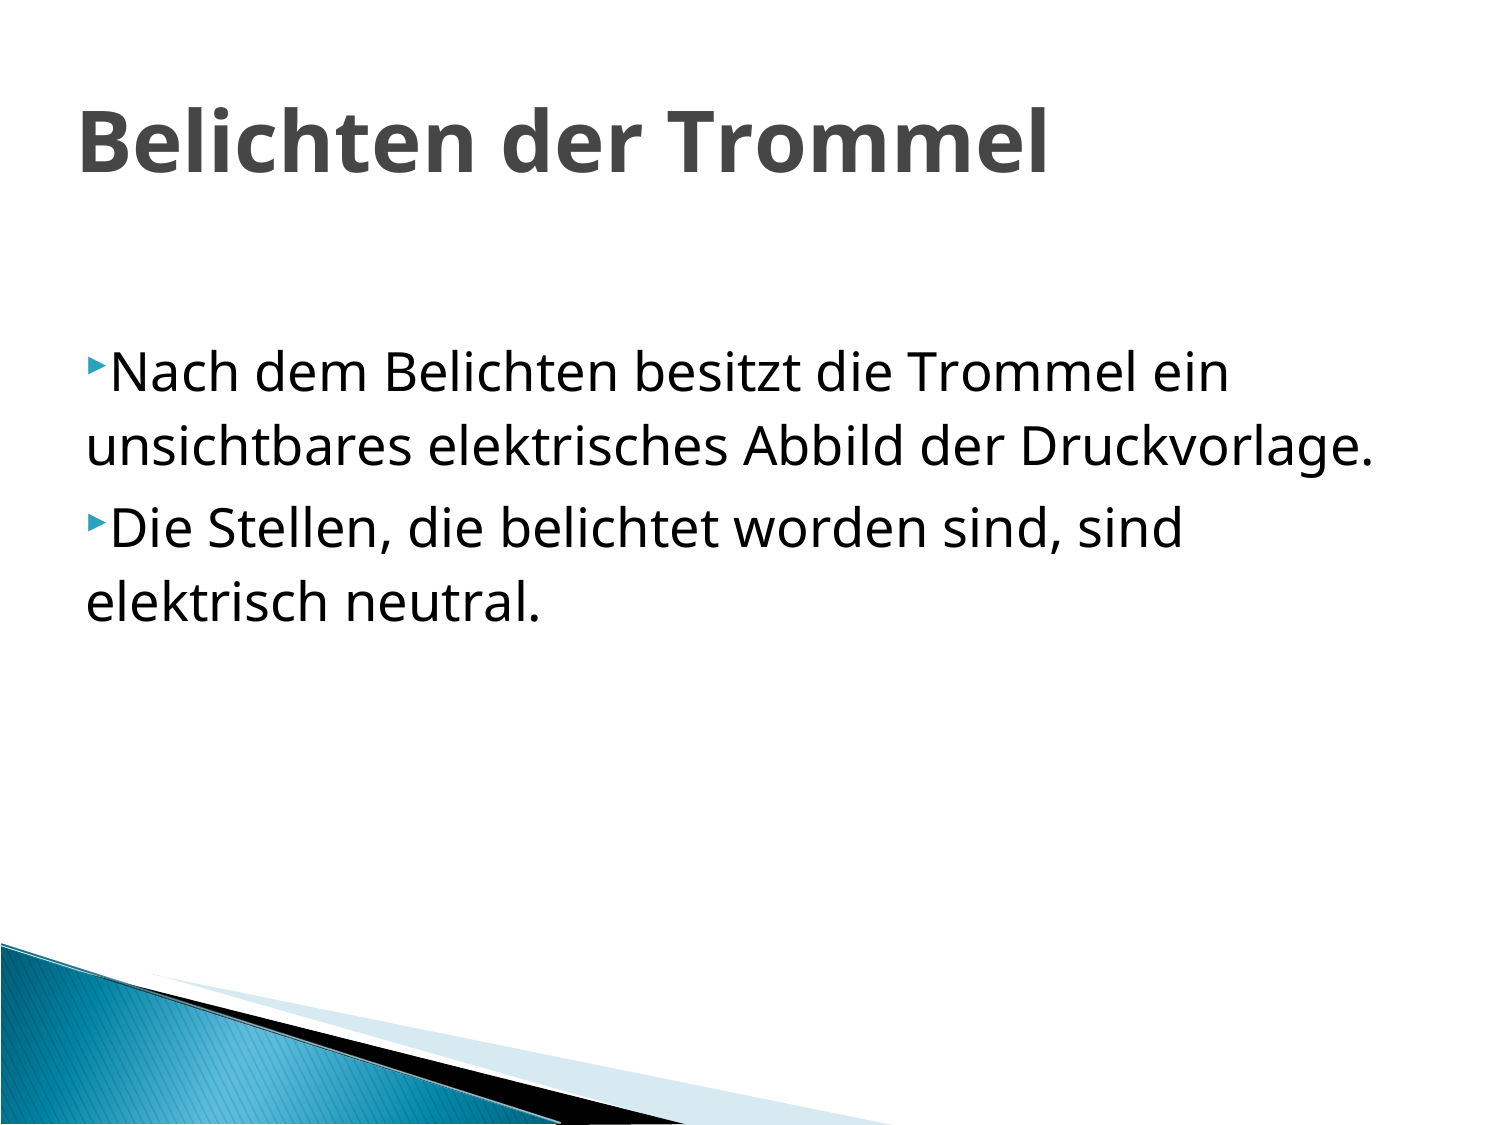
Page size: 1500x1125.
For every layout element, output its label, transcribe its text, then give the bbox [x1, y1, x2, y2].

picture [0, 942, 562, 1125]
subtitle Nach dem Belichten besitzt die Trommel ein unsichtbares elektrisches Abbild der Druckvorlage. Die Stellen, die belichtet worden sind, sind elektrisch neutral. [67, 262, 1418, 709]
title Belichten der Trommel [75, 28, 1426, 250]
